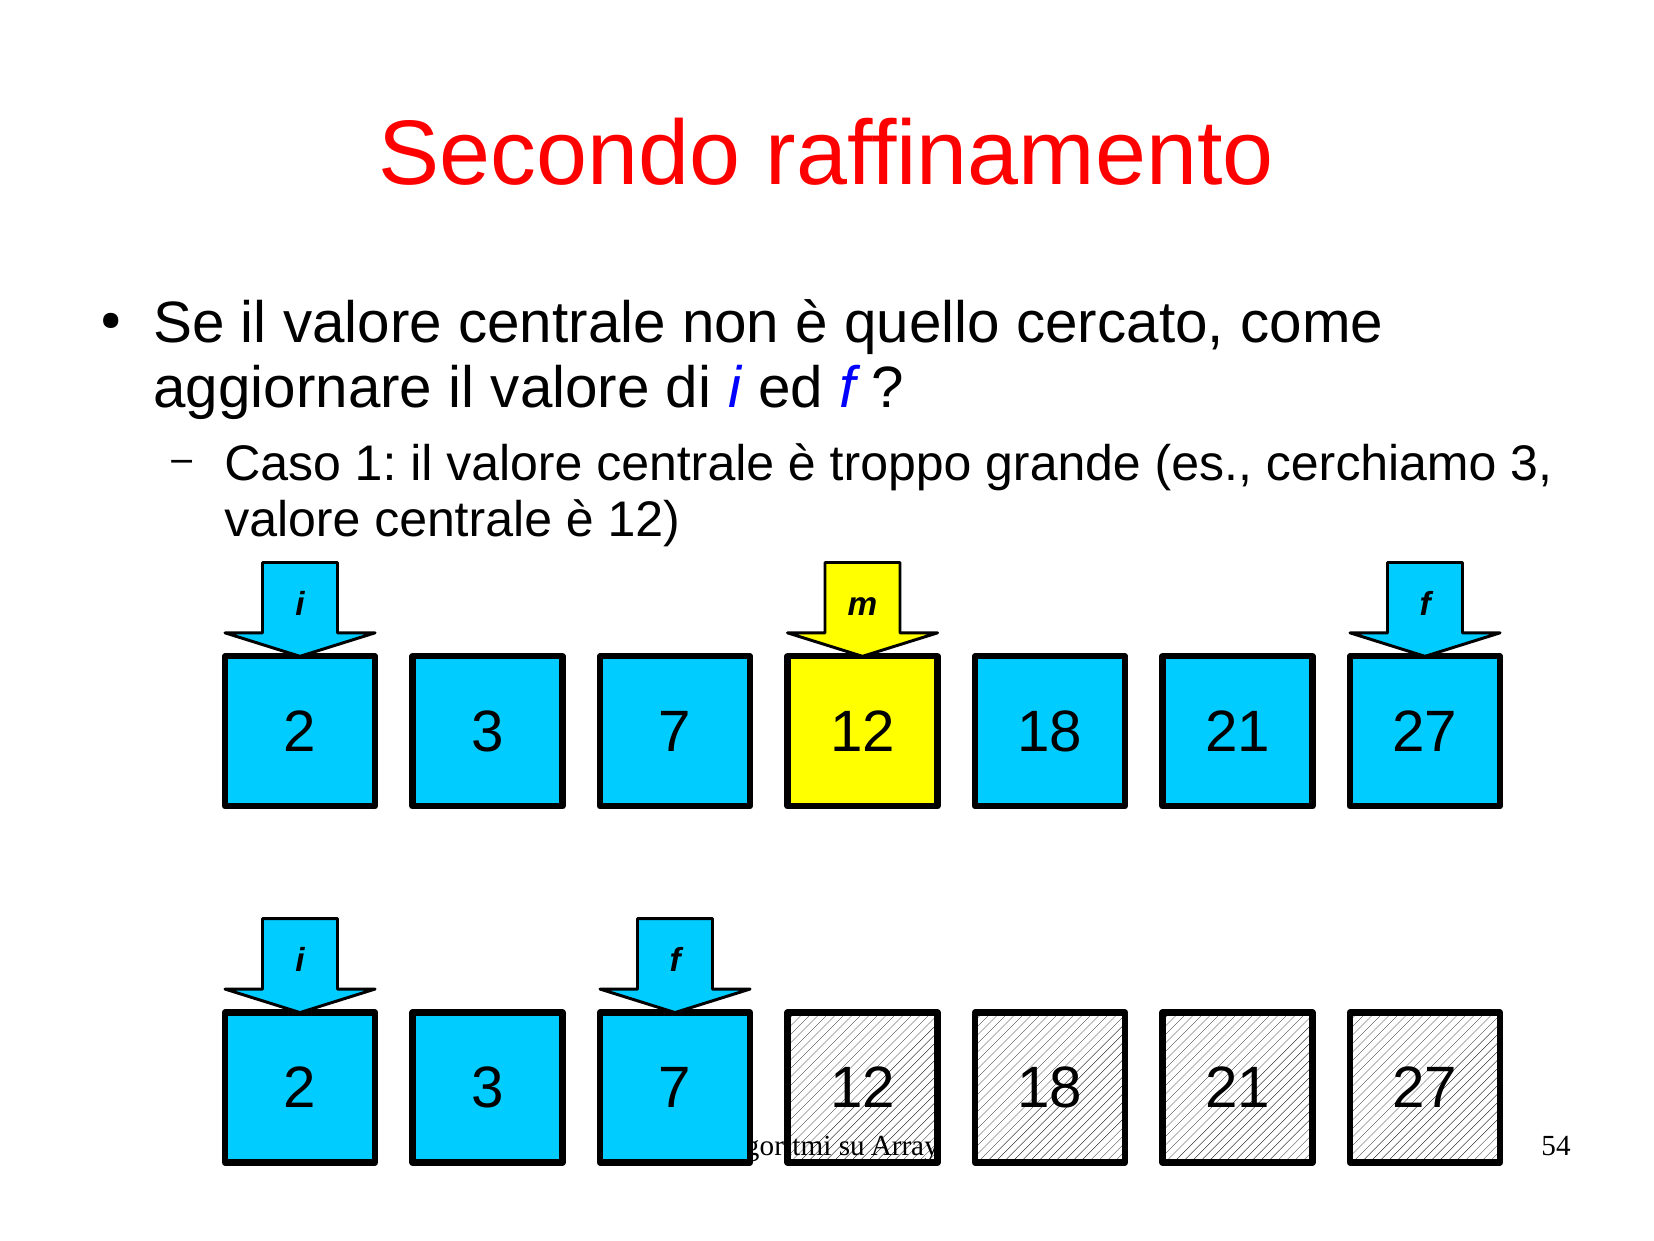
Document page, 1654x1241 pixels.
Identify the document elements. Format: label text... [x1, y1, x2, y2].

text_box 2 [225, 1012, 376, 1163]
text_box 27 [1350, 656, 1501, 807]
text_box 12 [787, 1012, 938, 1163]
text_box 18 [975, 1012, 1126, 1163]
title Secondo raffinamento [82, 49, 1571, 257]
text_box 3 [412, 656, 563, 807]
text_box 21 [1162, 1012, 1313, 1163]
text_box 21 [1162, 656, 1313, 807]
text_box 3 [412, 1012, 563, 1163]
text_box m [787, 562, 938, 657]
text_box f [600, 918, 751, 1013]
text_box 7 [600, 656, 751, 807]
text_box 7 [600, 1012, 751, 1163]
text_box i [225, 562, 376, 657]
list Se il valore centrale non è quello cercato, come aggiornare il valore di i ed f ? Caso 1: il valore centrale è troppo grande (es., cerchiamo 3, valore centrale è 12) [82, 290, 1571, 1088]
text_box 27 [1350, 1012, 1501, 1163]
text_box f [1350, 562, 1501, 657]
text_box 2 [225, 656, 376, 807]
text_box 12 [787, 656, 938, 807]
text_box i [225, 918, 376, 1013]
text_box 18 [975, 656, 1126, 807]
